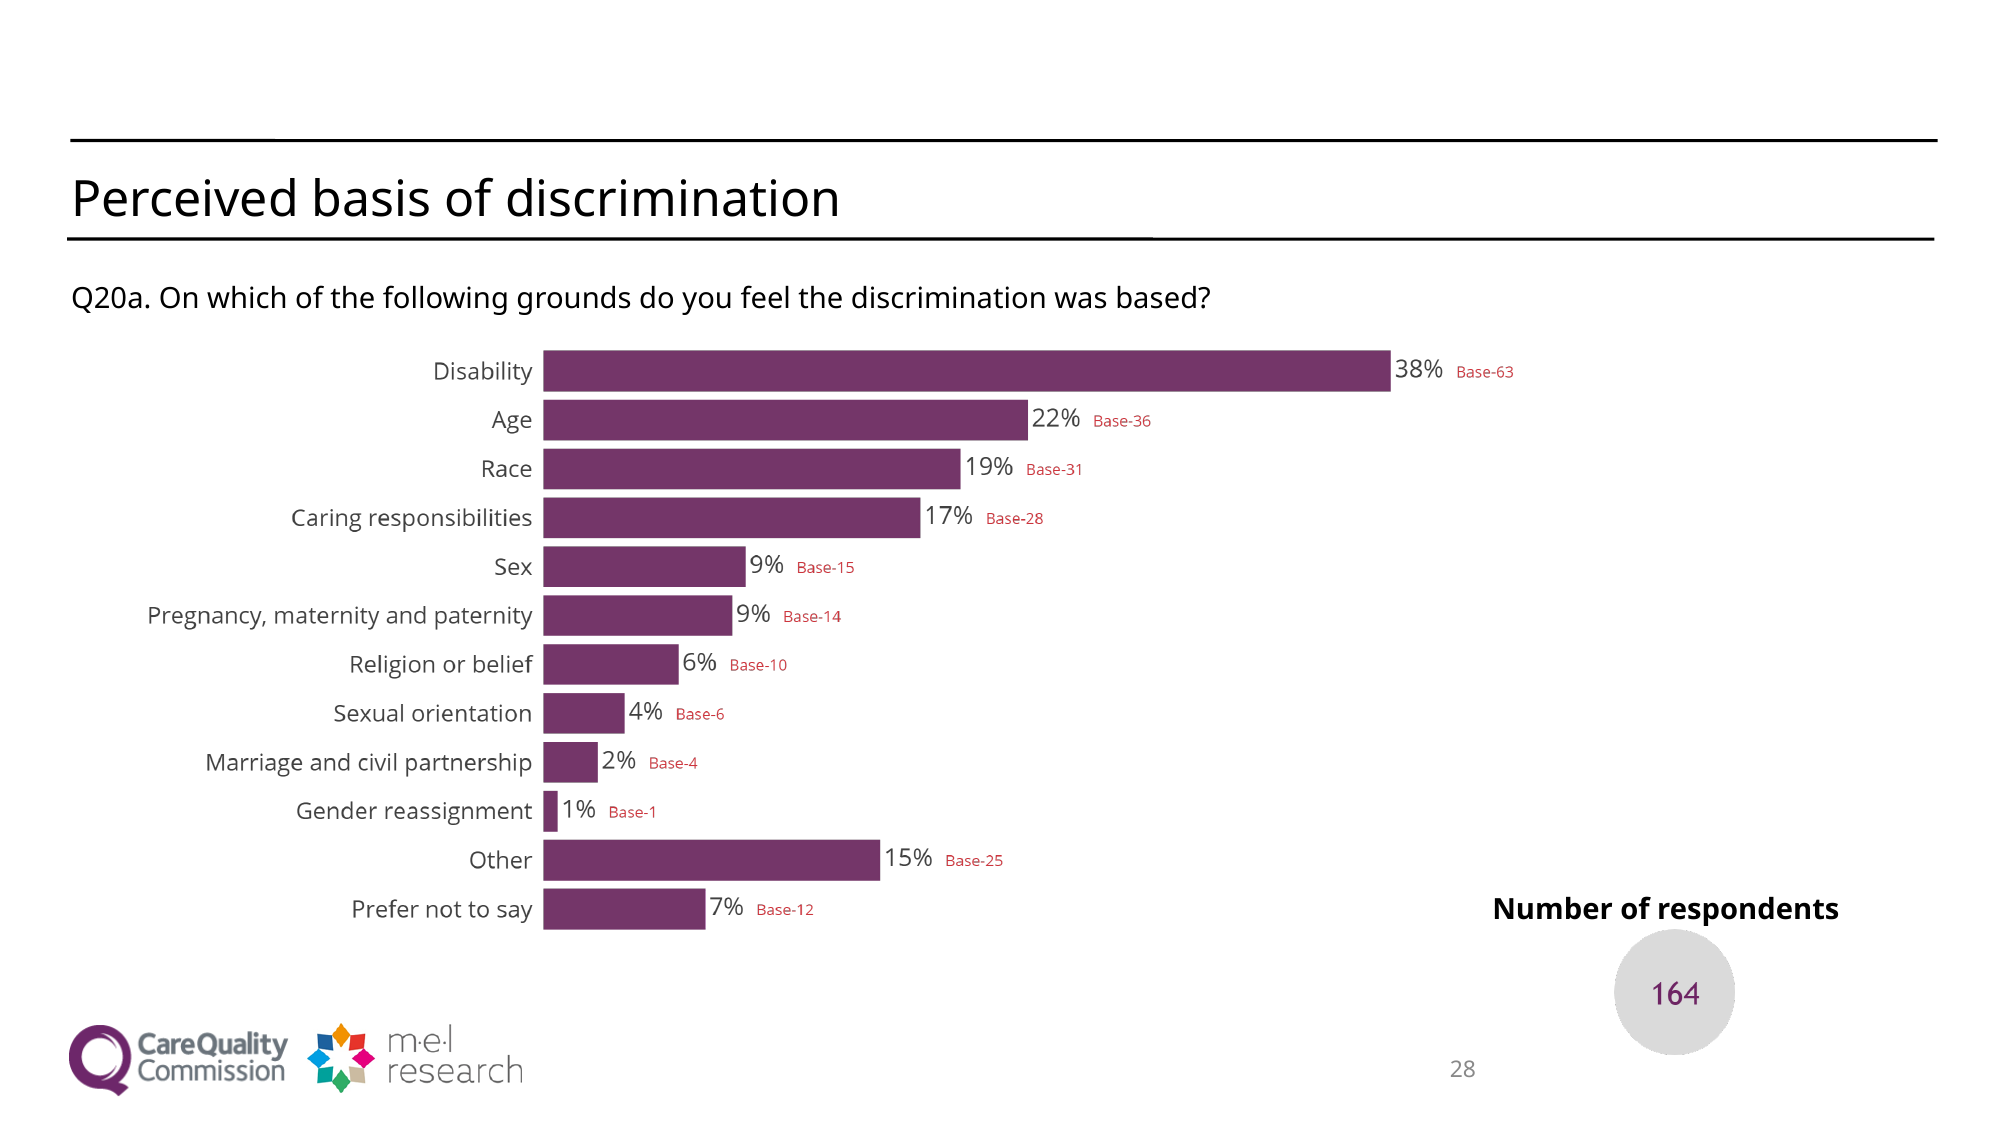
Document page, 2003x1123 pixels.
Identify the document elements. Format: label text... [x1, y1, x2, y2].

picture [67, 1023, 291, 1099]
title Perceived basis of discrimination [71, 146, 1954, 235]
text_box Number of respondents [1692, 883, 1859, 926]
text_box Q20a. On which of the following grounds do you feel the discrimination was based? [71, 272, 1935, 315]
text_box 28 [1434, 1039, 1902, 1100]
picture [71, 315, 1735, 1055]
picture [307, 1023, 522, 1093]
